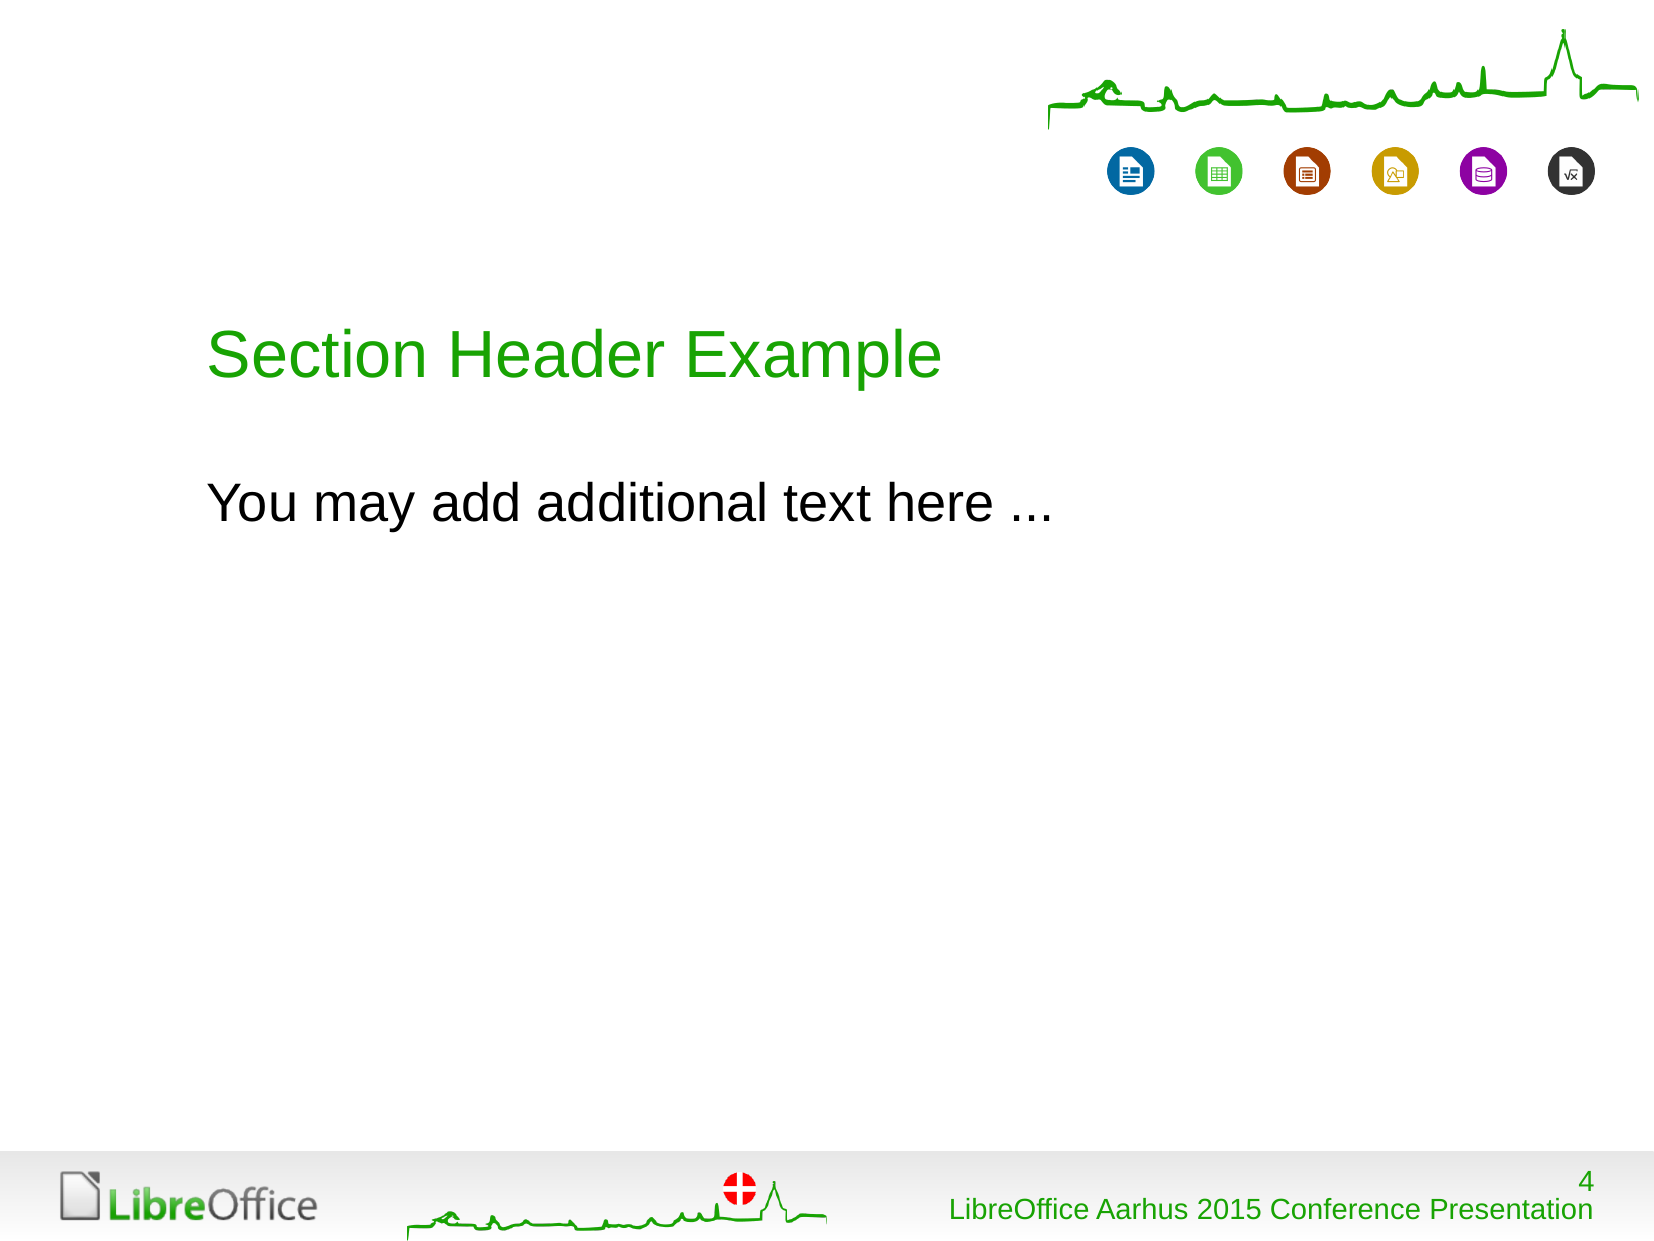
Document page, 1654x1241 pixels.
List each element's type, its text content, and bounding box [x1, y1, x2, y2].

subtitle You may add additional text here ... [206, 472, 1477, 1192]
picture [407, 1192, 827, 1241]
picture [1048, 29, 1639, 130]
picture [41, 1152, 337, 1240]
title Section Header Example [206, 265, 1477, 443]
picture [1107, 147, 1595, 195]
